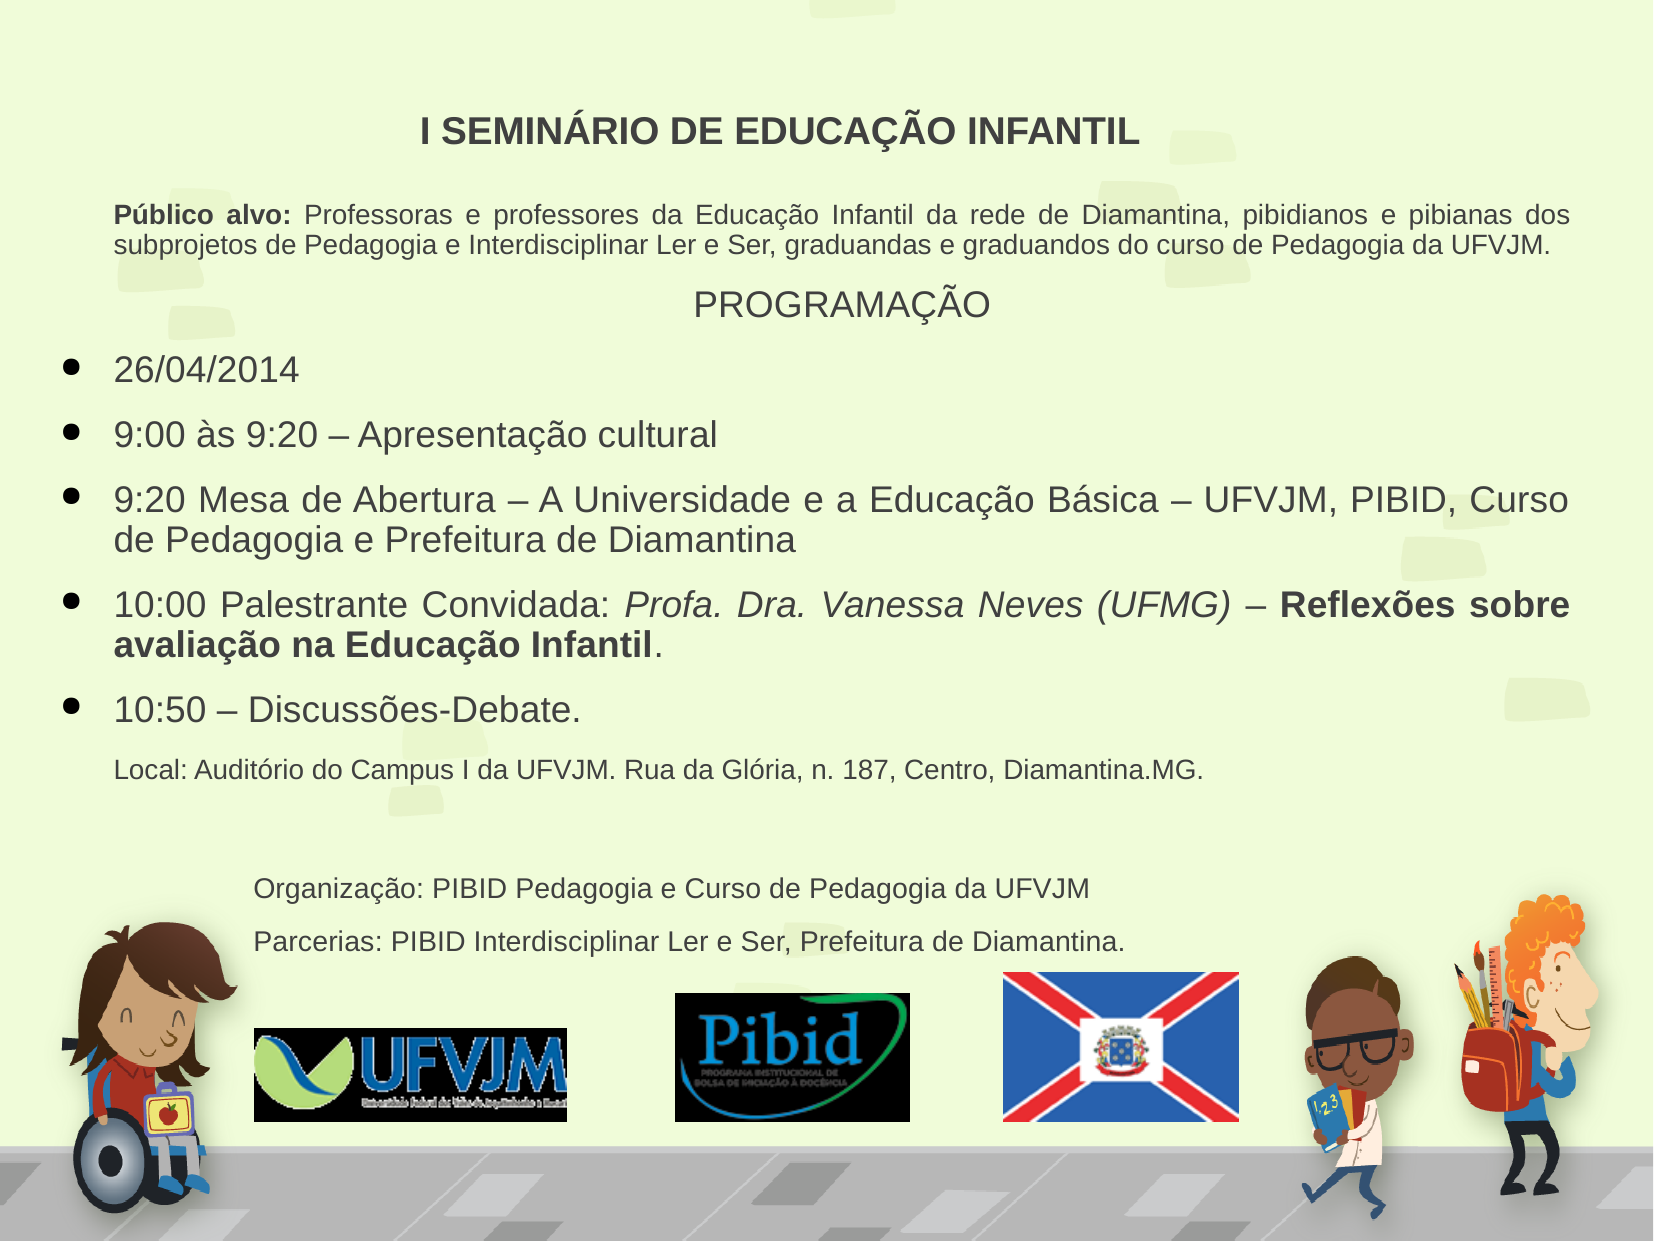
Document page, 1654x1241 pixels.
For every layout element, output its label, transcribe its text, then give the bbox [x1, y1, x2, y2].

picture [0, 0, 1654, 1241]
list Organização: PIBID Pedagogia e Curso de Pedagogia da UFVJM Parcerias: PIBID Interdisciplinar Ler e Ser, Prefeitura de Diamantina. [206, 658, 1524, 958]
title I SEMINÁRIO DE EDUCAÇÃO INFANTIL [113, 0, 1447, 166]
list Público alvo: Professoras e professores da Educação Infantil da rede de Diamantina, pibidianos e pibianas dos subprojetos de Pedagogia e Interdisciplinar Ler e Ser, graduandas e graduandos do curso de Pedagogia da UFVJM. PROGRAMAÇÃO 26/04/2014 9:00 às 9:20 – Apresentação cultural 9:20 Mesa de Abertura – A Universidade e a Educação Básica – UFVJM, PIBID, Curso de Pedagogia e Prefeitura de Diamantina 10:00 Palestrante Convidada: Profa. Dra. Vanessa Neves (UFMG) – Reflexões sobre avaliação na Educação Infantil. 10:50 – Discussões-Debate. Local: Auditório do Campus I da UFVJM. Rua da Glória, n. 187, Centro, Diamantina.MG. [59, 200, 1571, 815]
